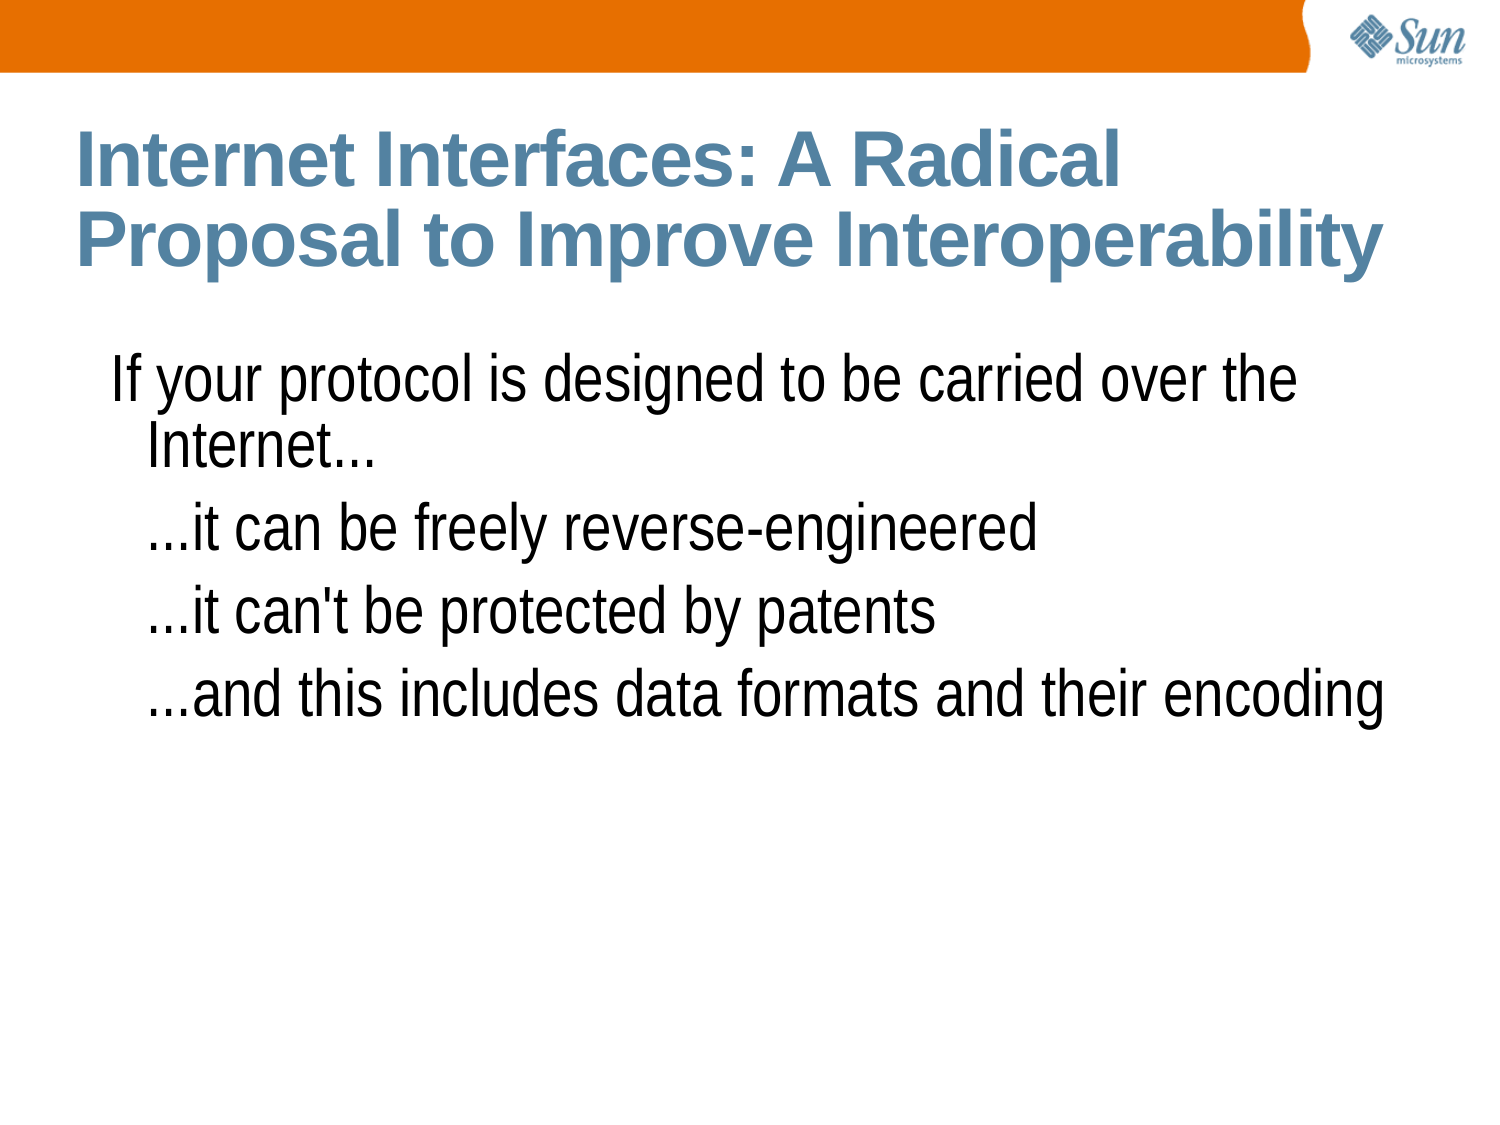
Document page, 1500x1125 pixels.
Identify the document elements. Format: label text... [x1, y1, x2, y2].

title Internet Interfaces: A Radical Proposal to Improve Interoperability [75, 122, 1438, 292]
list If your protocol is designed to be carried over the Internet... ...it can be freely reverse-engineered ...it can't be protected by patents ...and this includes data formats and their encoding [75, 349, 1413, 1125]
picture [0, 0, 1500, 75]
